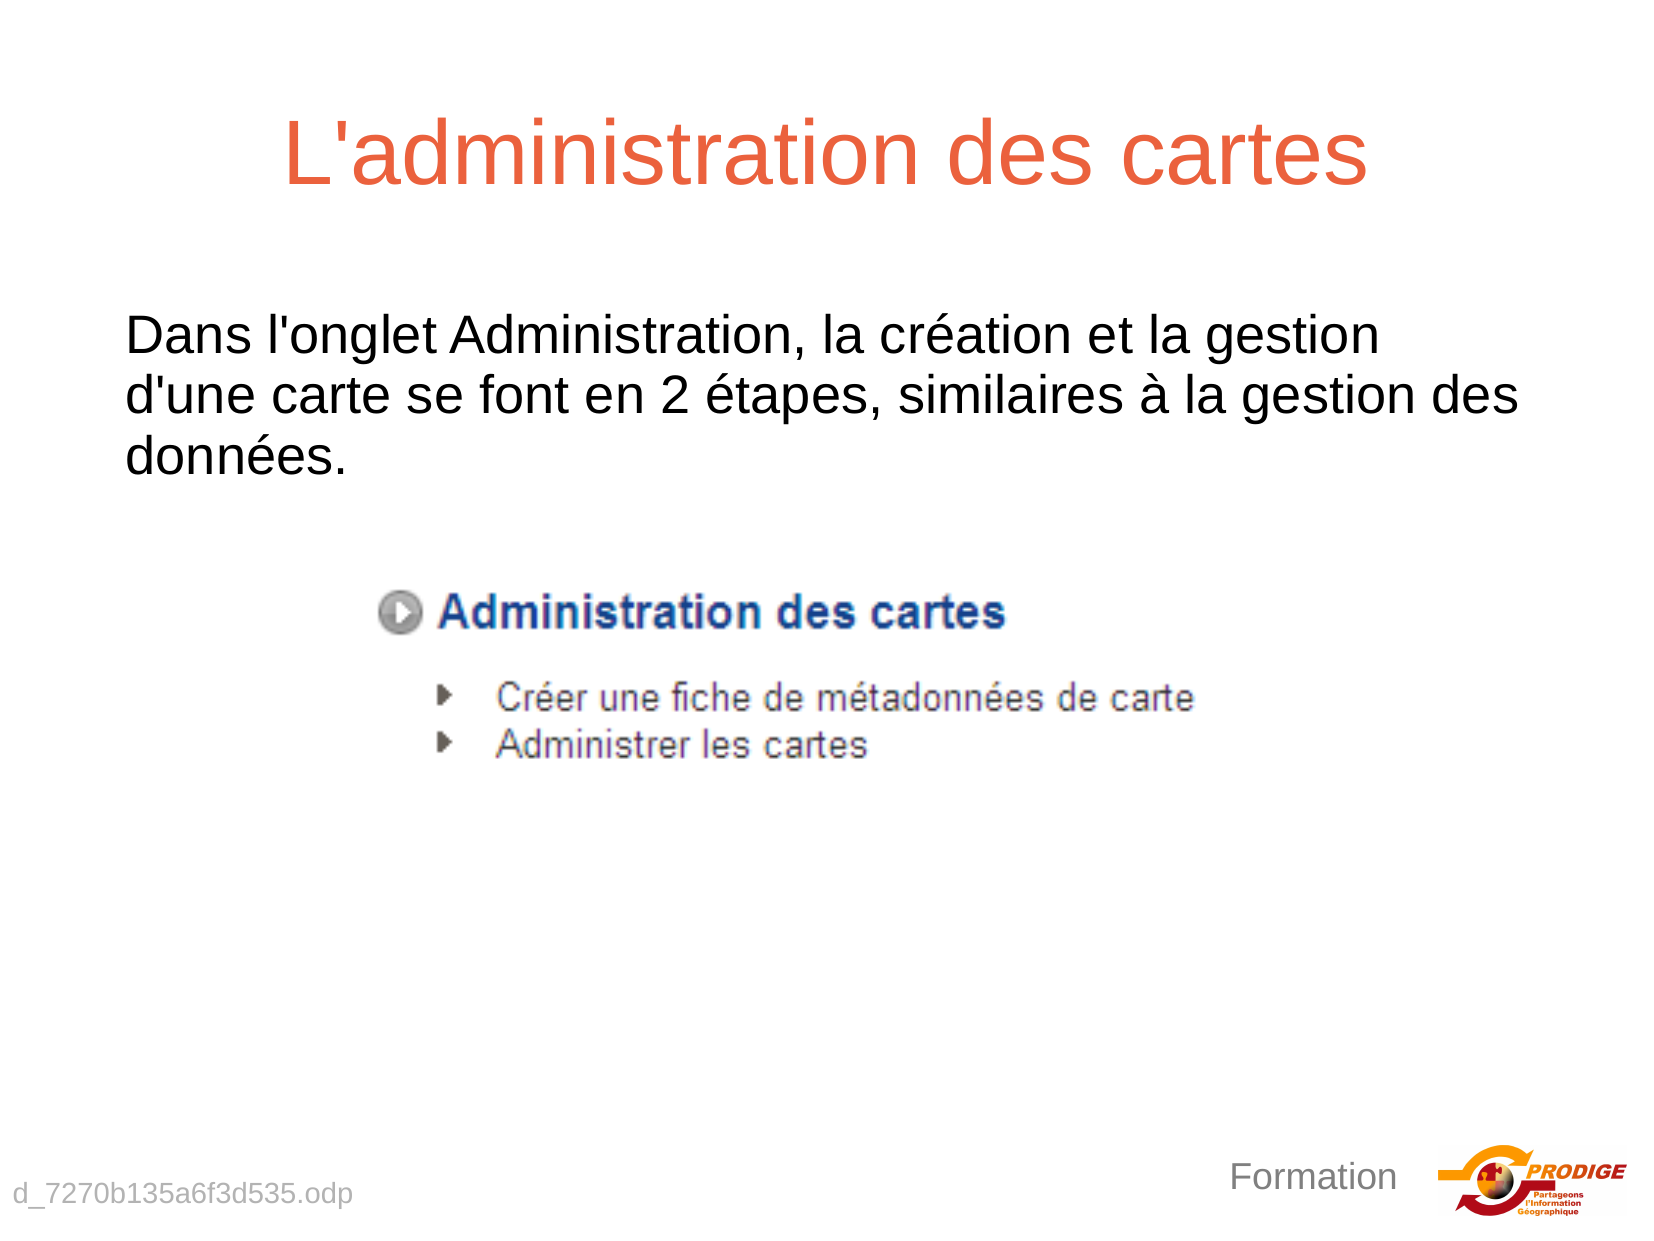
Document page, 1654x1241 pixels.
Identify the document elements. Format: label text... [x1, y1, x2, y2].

picture [356, 559, 1287, 806]
picture [1438, 1145, 1627, 1216]
subtitle Dans l'onglet Administration, la création et la gestion d'une carte se font en 2 étapes, similaires à la gestion des données. [125, 265, 1525, 525]
title L'administration des cartes [82, 56, 1571, 250]
